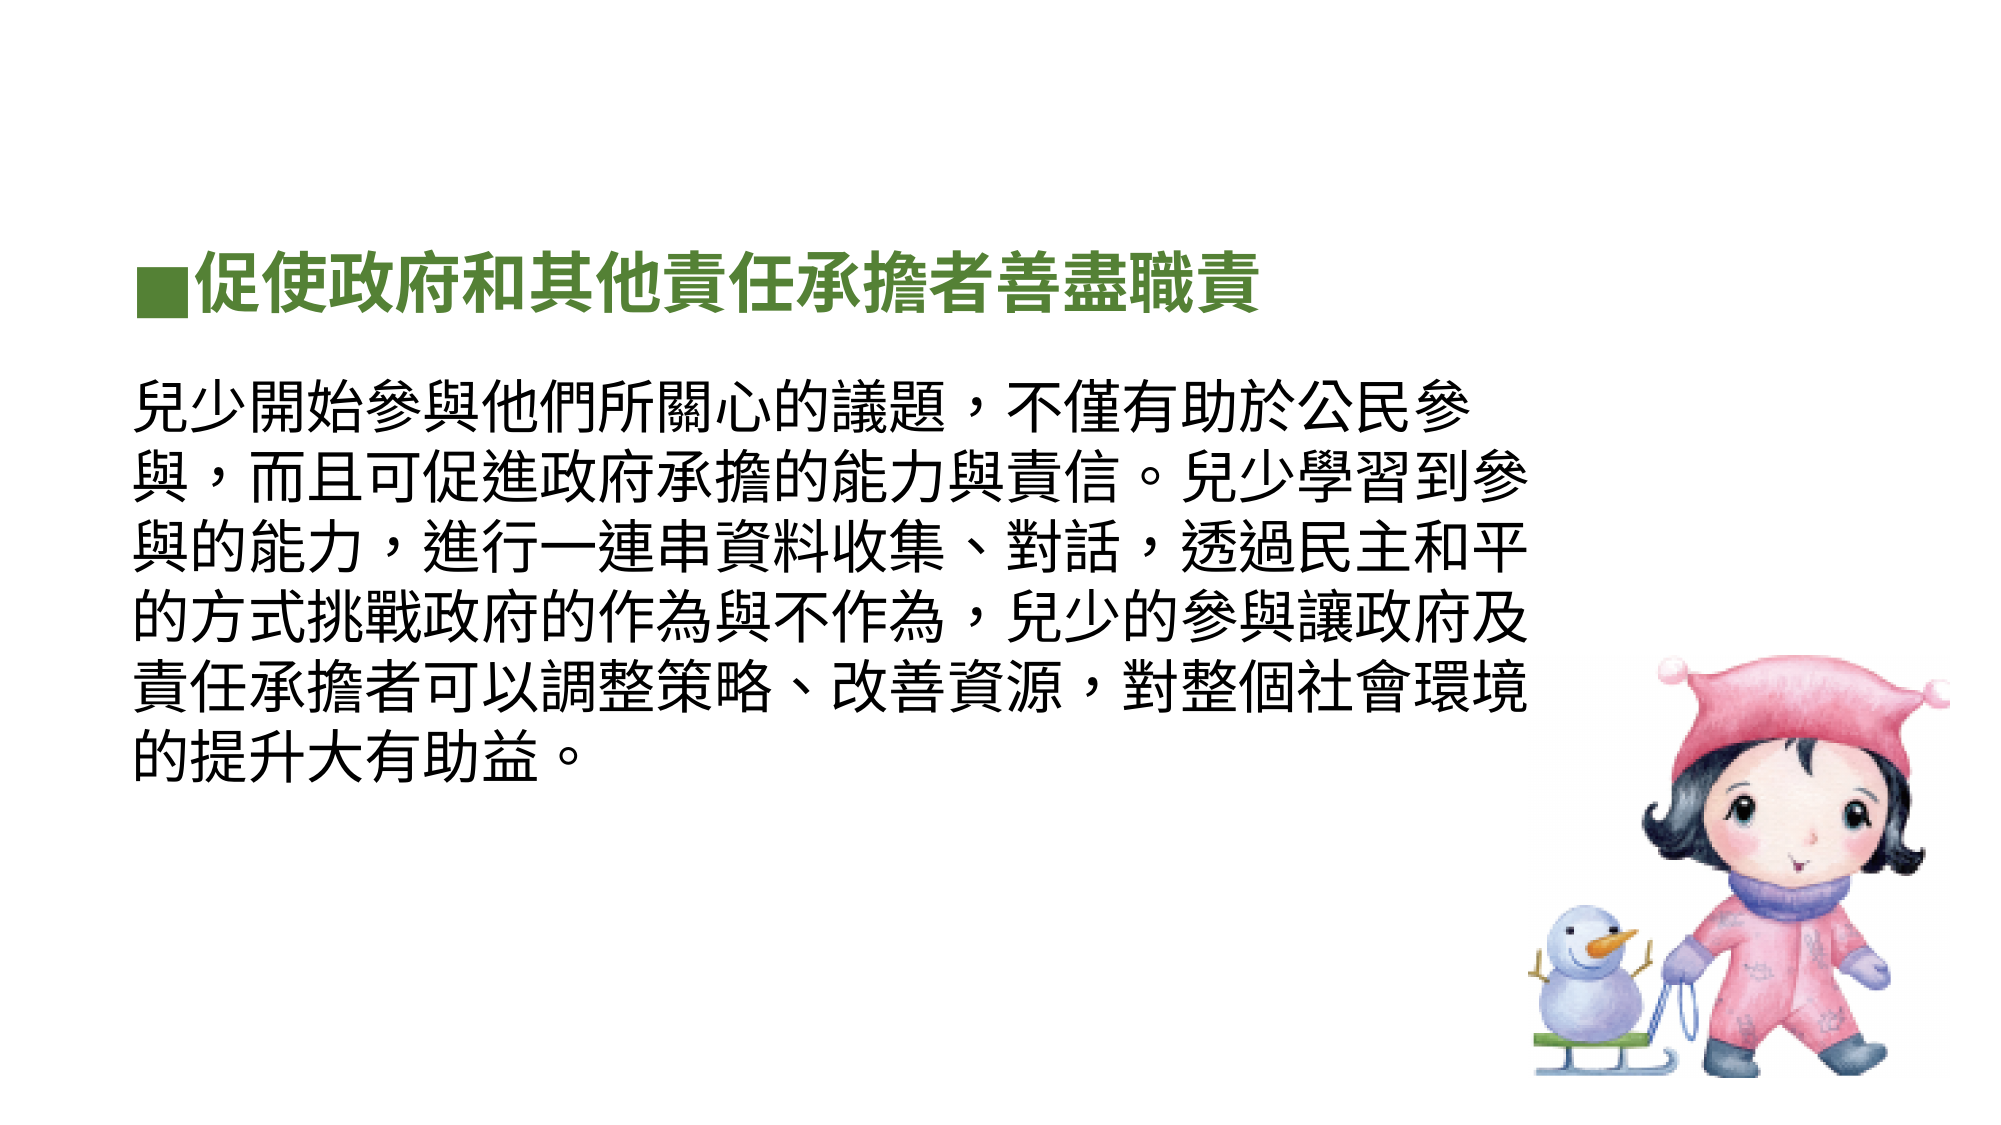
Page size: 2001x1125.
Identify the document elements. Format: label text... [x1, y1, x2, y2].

list 促使政府和其他責任承擔者善盡職責 兒少開始參與他們所關心的議題，不僅有助於公民參與，而且可促進政府承擔的能力與責信。兒少學習到參與的能力，進行一連串資料收集、對話，透過民主和平的方式挑戰政府的作為與不作為，兒少的參與讓政府及責任承擔者可以調整策略、改善資源，對整個社會環境的提升大有助益。 [116, 152, 1548, 867]
picture [1528, 655, 1950, 1078]
